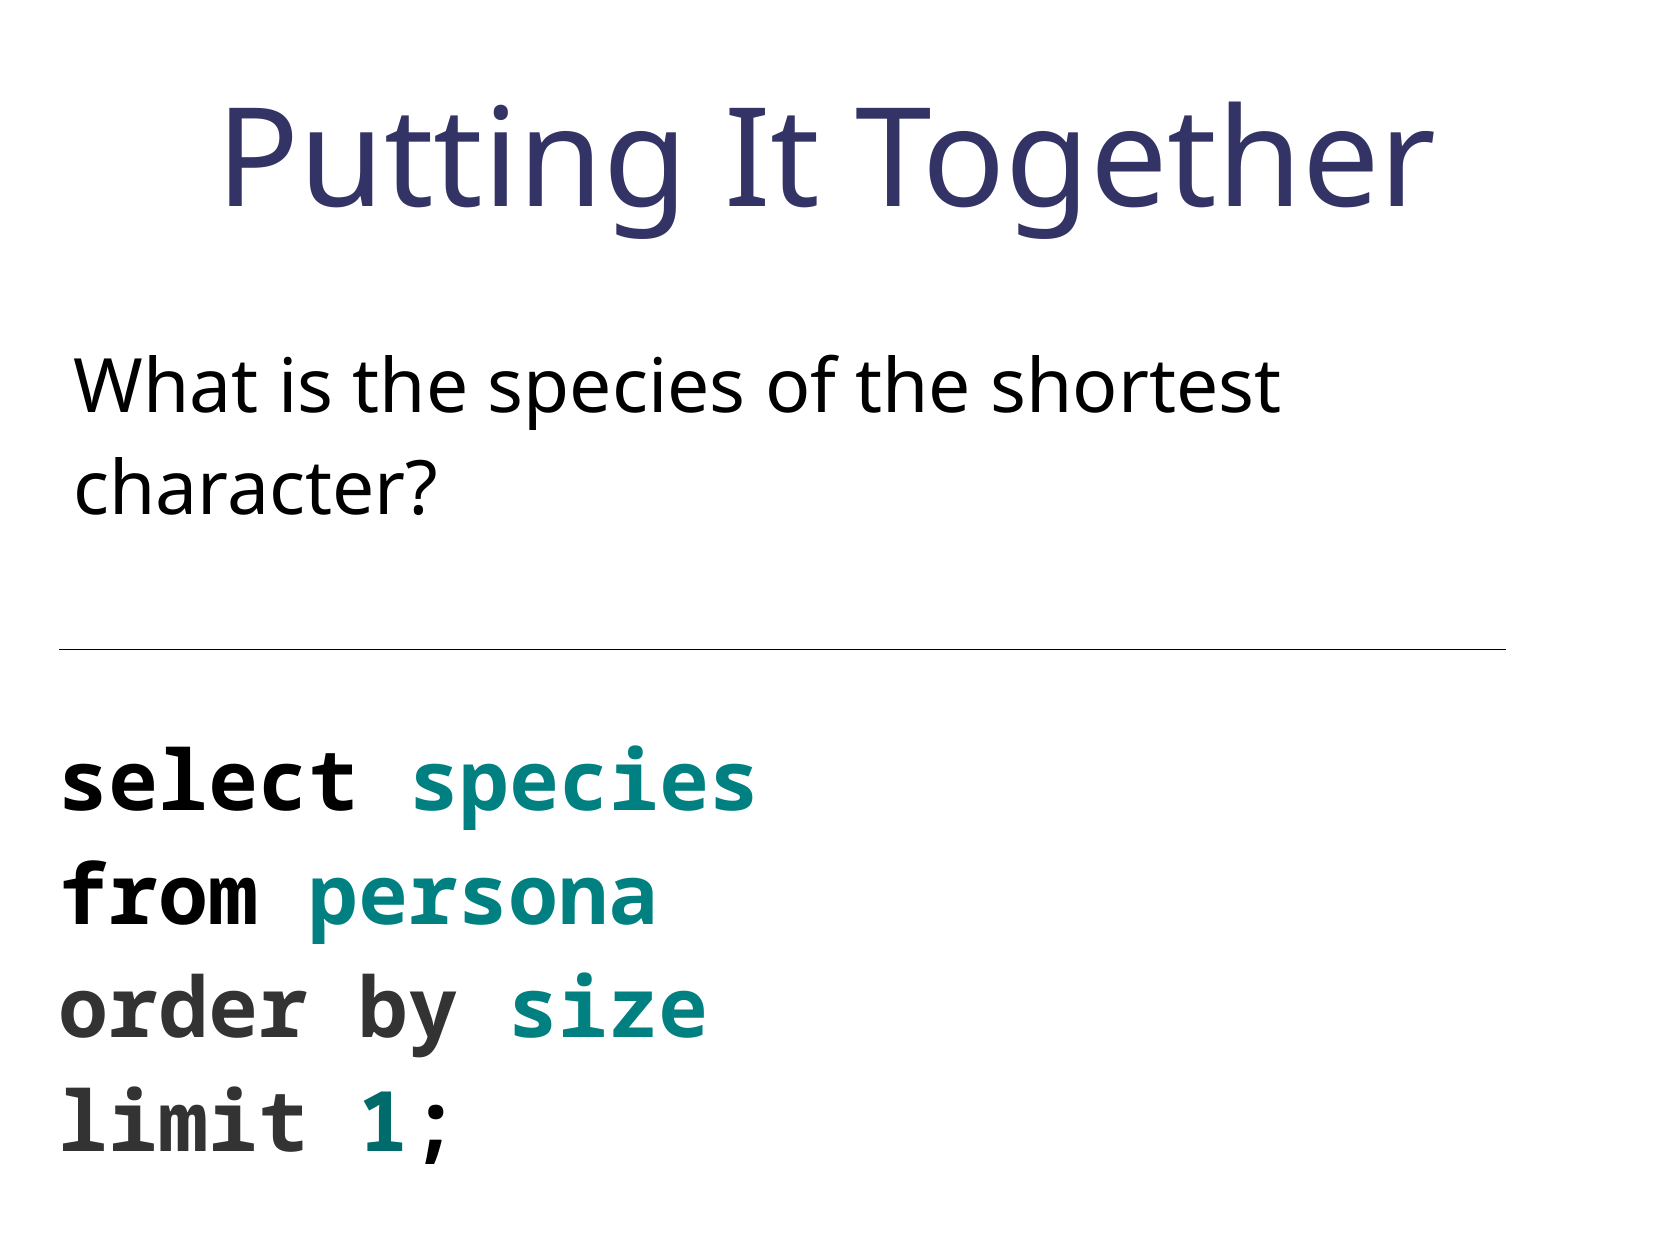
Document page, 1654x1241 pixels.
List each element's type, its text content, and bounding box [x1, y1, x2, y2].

text_box select species from persona order by size limit 1; [59, 756, 1563, 1141]
title Putting It Together [82, 56, 1571, 250]
text_box What is the species of the shortest character? [59, 324, 1398, 523]
